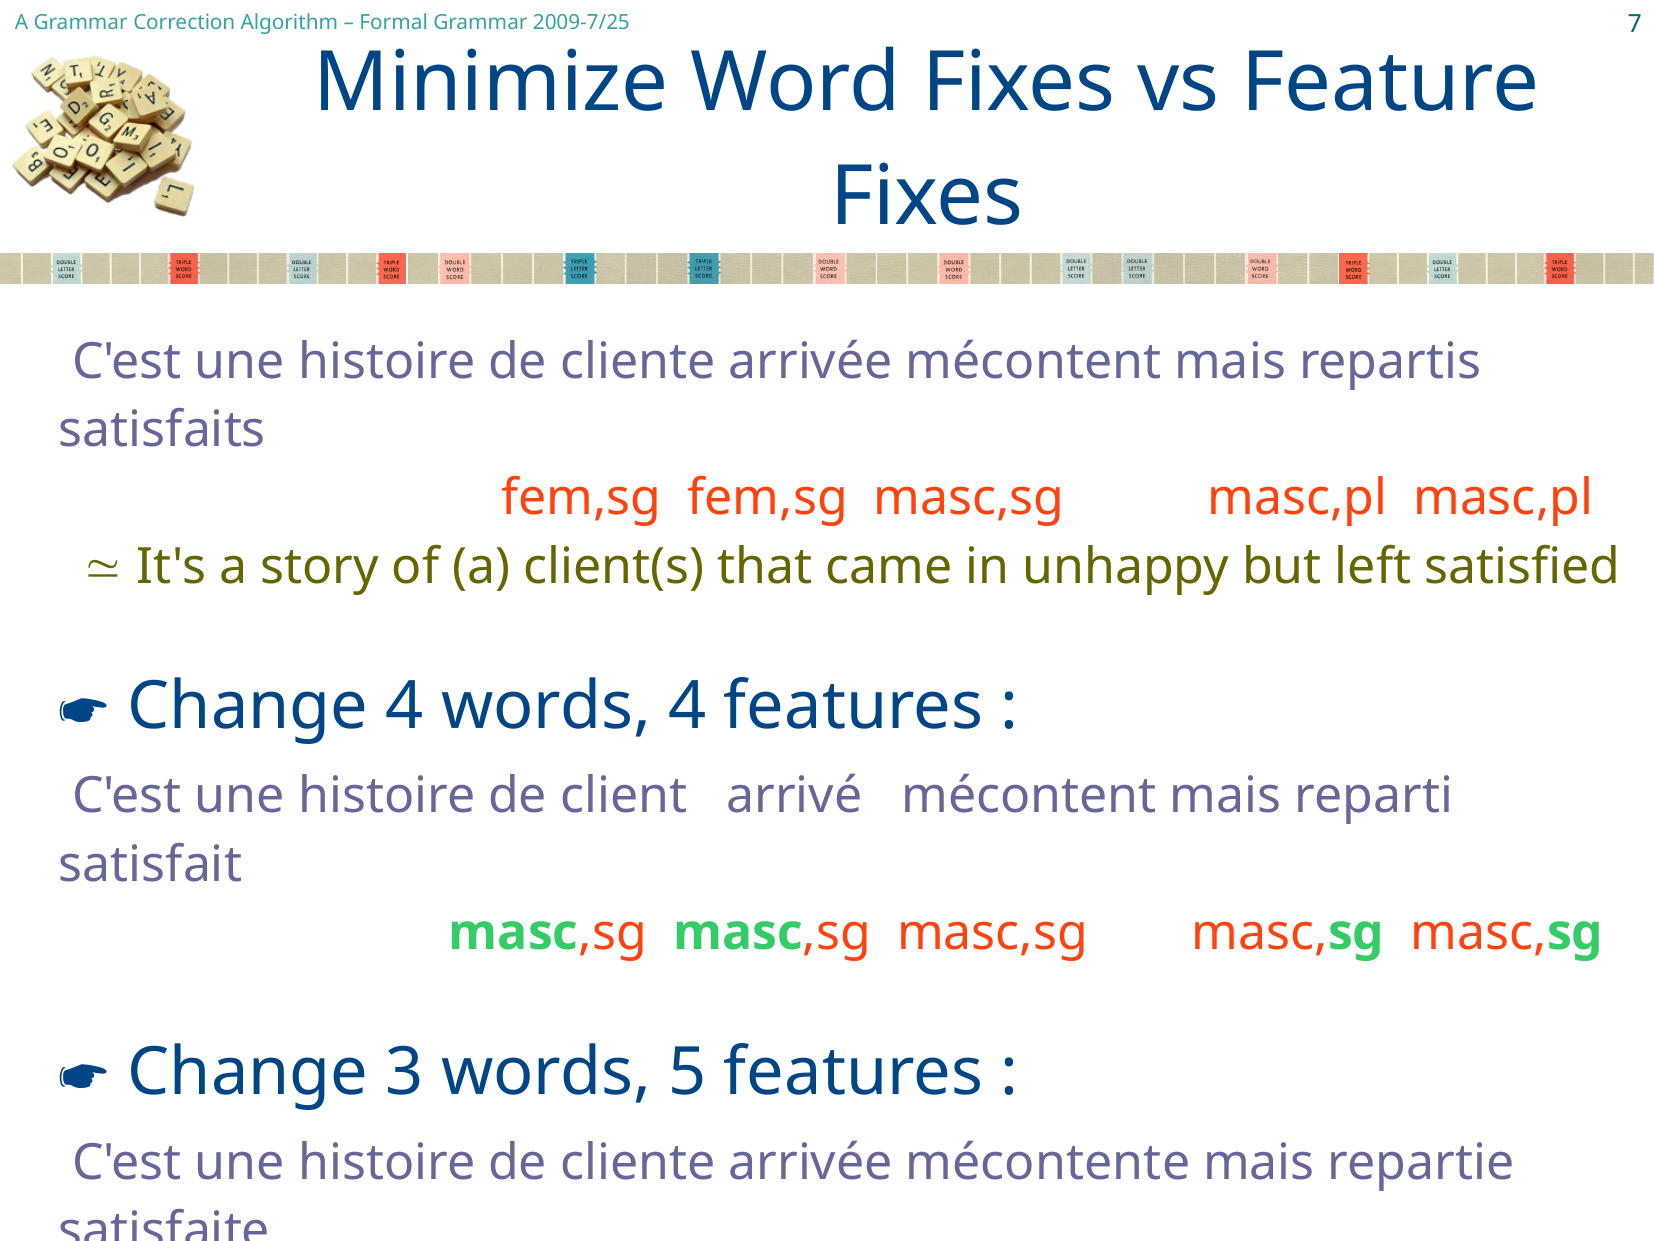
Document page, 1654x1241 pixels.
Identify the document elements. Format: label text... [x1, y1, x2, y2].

picture [408, 253, 876, 284]
picture [0, 253, 406, 284]
title Minimize Word Fixes vs Feature Fixes [218, 39, 1636, 232]
picture [877, 253, 1338, 284]
picture [11, 53, 195, 219]
picture [1339, 253, 1654, 284]
list C'est une histoire de cliente arrivée mécontent mais repartis satisfaits fem,sg fem,sg masc,sg masc,pl masc,pl ≃ It's a story of (a) client(s) that came in unhappy but left satisfied ☛ Change 4 words, 4 features : C'est une histoire de client arrivé mécontent mais reparti satisfait masc,sg masc,sg masc,sg masc,sg masc,sg ☛ Change 3 words, 5 features : C'est une histoire de cliente arrivée mécontente mais repartie satisfaite fem,sg fem,sg fem,sg fem,sg fem,sg C'est une histoire de clients arrivés mécontents mais repartis satisfaits masc,pl masc,pl masc,pl masc,pl masc,pl [59, 324, 1654, 1209]
